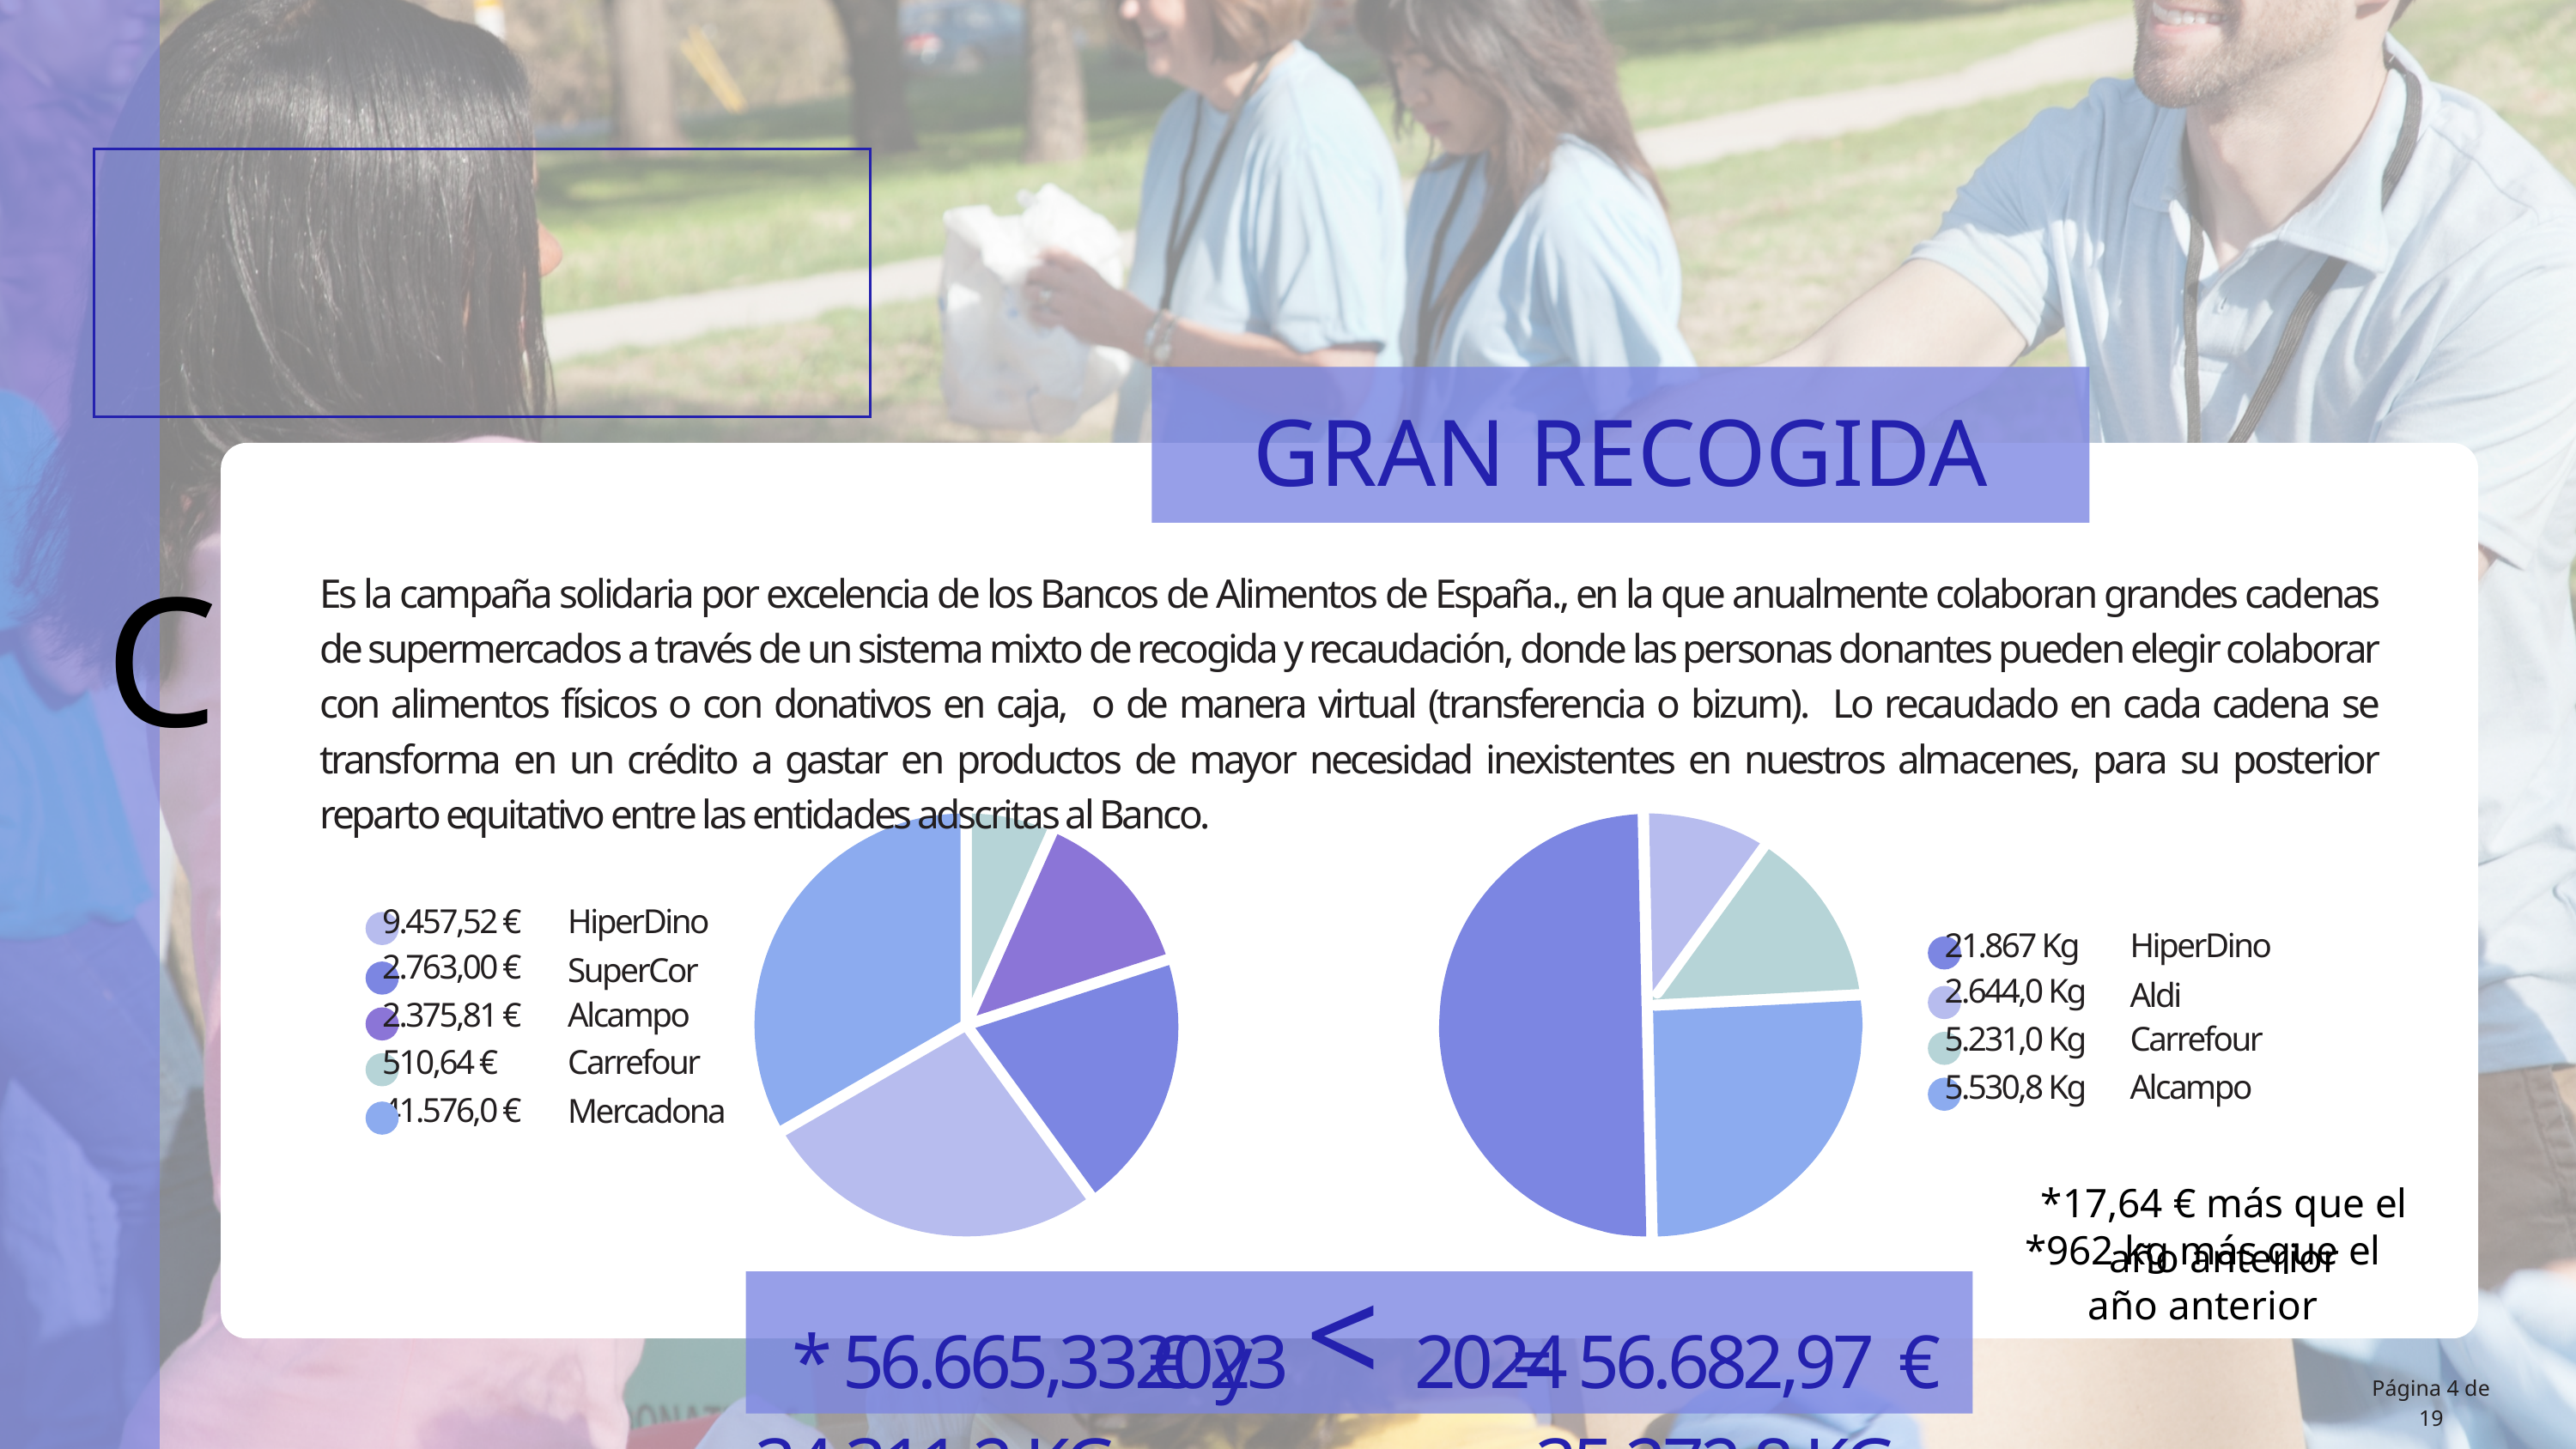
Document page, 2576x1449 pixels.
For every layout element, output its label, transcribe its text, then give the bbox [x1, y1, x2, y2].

text_box GRAN RECOGIDA [1248, 407, 1994, 509]
text_box HiperDino [2129, 945, 2301, 974]
text_box Alcampo [2129, 1087, 2478, 1116]
text_box > [1315, 1275, 1381, 1448]
text_box = 56.682,97 € y 35.272,8 KG [1449, 1300, 1953, 1397]
text_box * 56.665,33 € y 34.311,2 KG = [726, 1300, 1315, 1397]
text_box 9.457,52 € [382, 921, 554, 950]
text_box 5.530,8 Kg [1944, 1087, 2116, 1116]
text_box *17,64 € más que el año anterior [2039, 1170, 2409, 1225]
text_box CAMPAÑAS [94, 627, 221, 896]
text_box Alcampo [568, 1014, 916, 1043]
text_box HiperDino [568, 921, 739, 950]
text_box Aldi [2129, 994, 2478, 1024]
text_box Es la campaña solidaria por excelencia de los Bancos de Alimentos de España., en la que anualmente colaboran grandes cadenas de supermercados a través de un sistema mixto de recogida y recaudación, donde las personas donantes pueden elegir colaborar con alimentos físicos o con donativos en caja, o de manera virtual (transferencia o bizum). Lo recaudado en cada cadena se transforma en un crédito a gastar en productos de mayor necesidad inexistentes en nuestros almacenes, para su posterior reparto equitativo entre las entidades adscritas al Banco. [319, 561, 2379, 835]
text_box 2023 2024 [1381, 1300, 1449, 1397]
text_box Mercadona [568, 1111, 916, 1140]
text_box Página 4 de 19 [2360, 1370, 2502, 1400]
text_box 5.231,0 Kg [1944, 1039, 2116, 1068]
text_box 21.867 Kg [1944, 945, 2116, 974]
text_box 2.763,00 € [382, 966, 554, 995]
text_box Carrefour [568, 1062, 916, 1091]
text_box *962 kg más que el año anterior [2018, 1217, 2388, 1272]
text_box 2.644,0 Kg [1944, 991, 2116, 1020]
text_box [1765, 1443, 1783, 1449]
text_box Carrefour [2129, 1039, 2478, 1068]
text_box SuperCor [568, 970, 916, 999]
text_box 2.375,81 € [382, 1014, 554, 1043]
text_box [0, 0, 2576, 1449]
text_box 510,64 € [382, 1062, 554, 1091]
text_box 41.576,0 € [382, 1110, 554, 1139]
